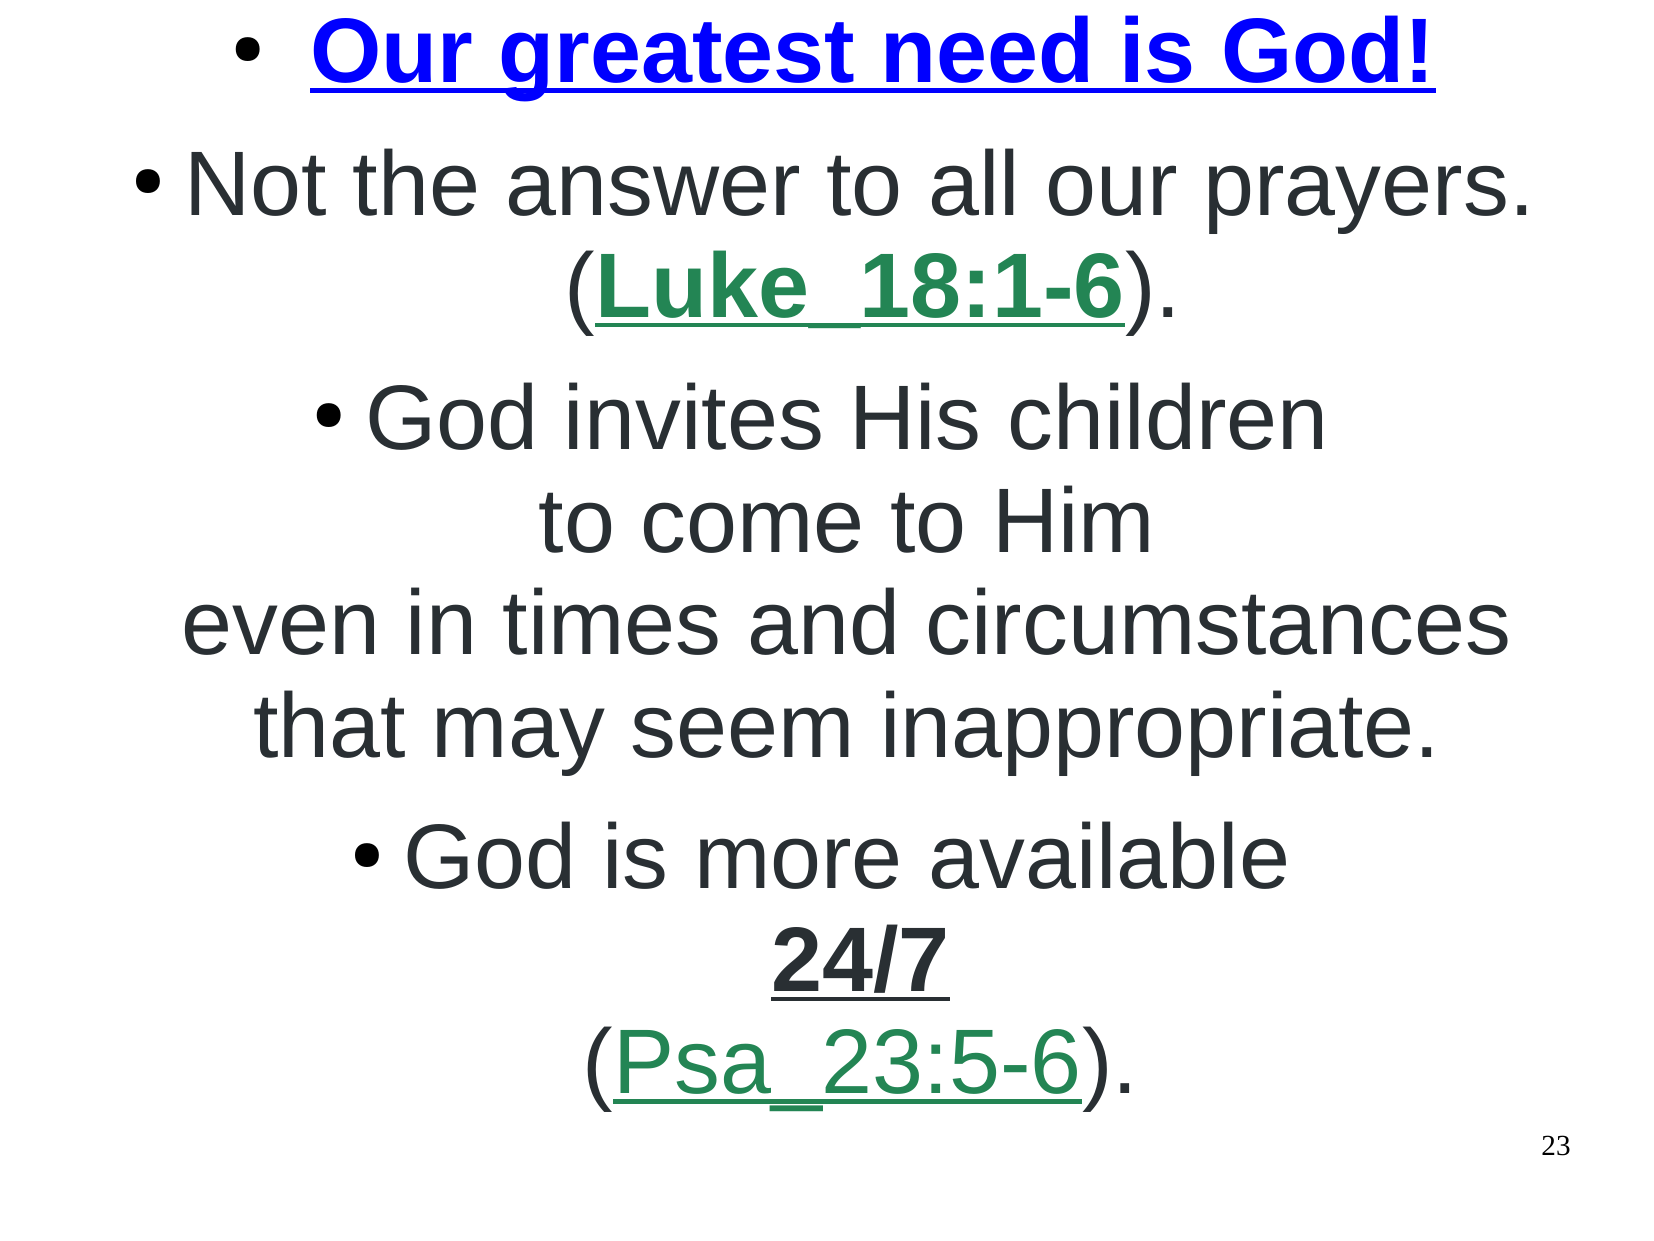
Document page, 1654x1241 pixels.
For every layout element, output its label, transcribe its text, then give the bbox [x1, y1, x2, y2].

list Our greatest need is God! Not the answer to all our prayers. (Luke_18:1-6). God invites His children to come to Him even in times and circumstances that may seem inappropriate. God is more available 24/7 (Psa_23:5-6). [0, 0, 1651, 1238]
